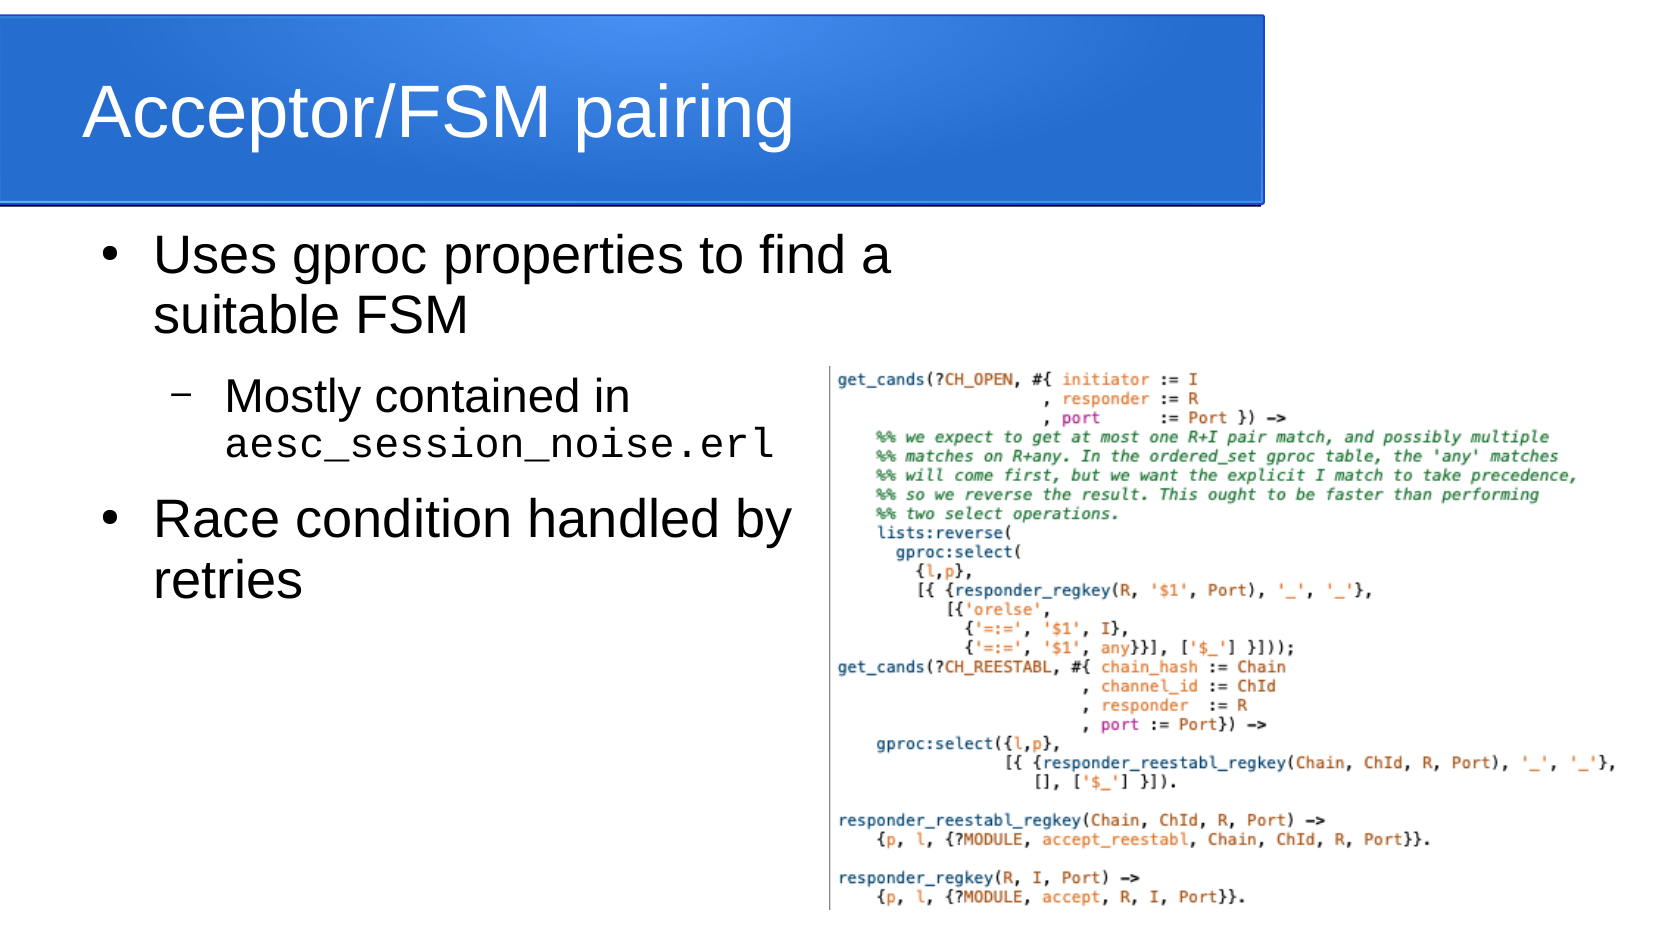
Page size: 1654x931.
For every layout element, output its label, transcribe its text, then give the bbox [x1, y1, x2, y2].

list Uses gproc properties to find a suitable FSM Mostly contained in aesc_session_noise.erl Race condition handled by retries [82, 224, 910, 764]
title Acceptor/FSM pairing [82, 35, 1235, 189]
picture [829, 366, 1630, 910]
